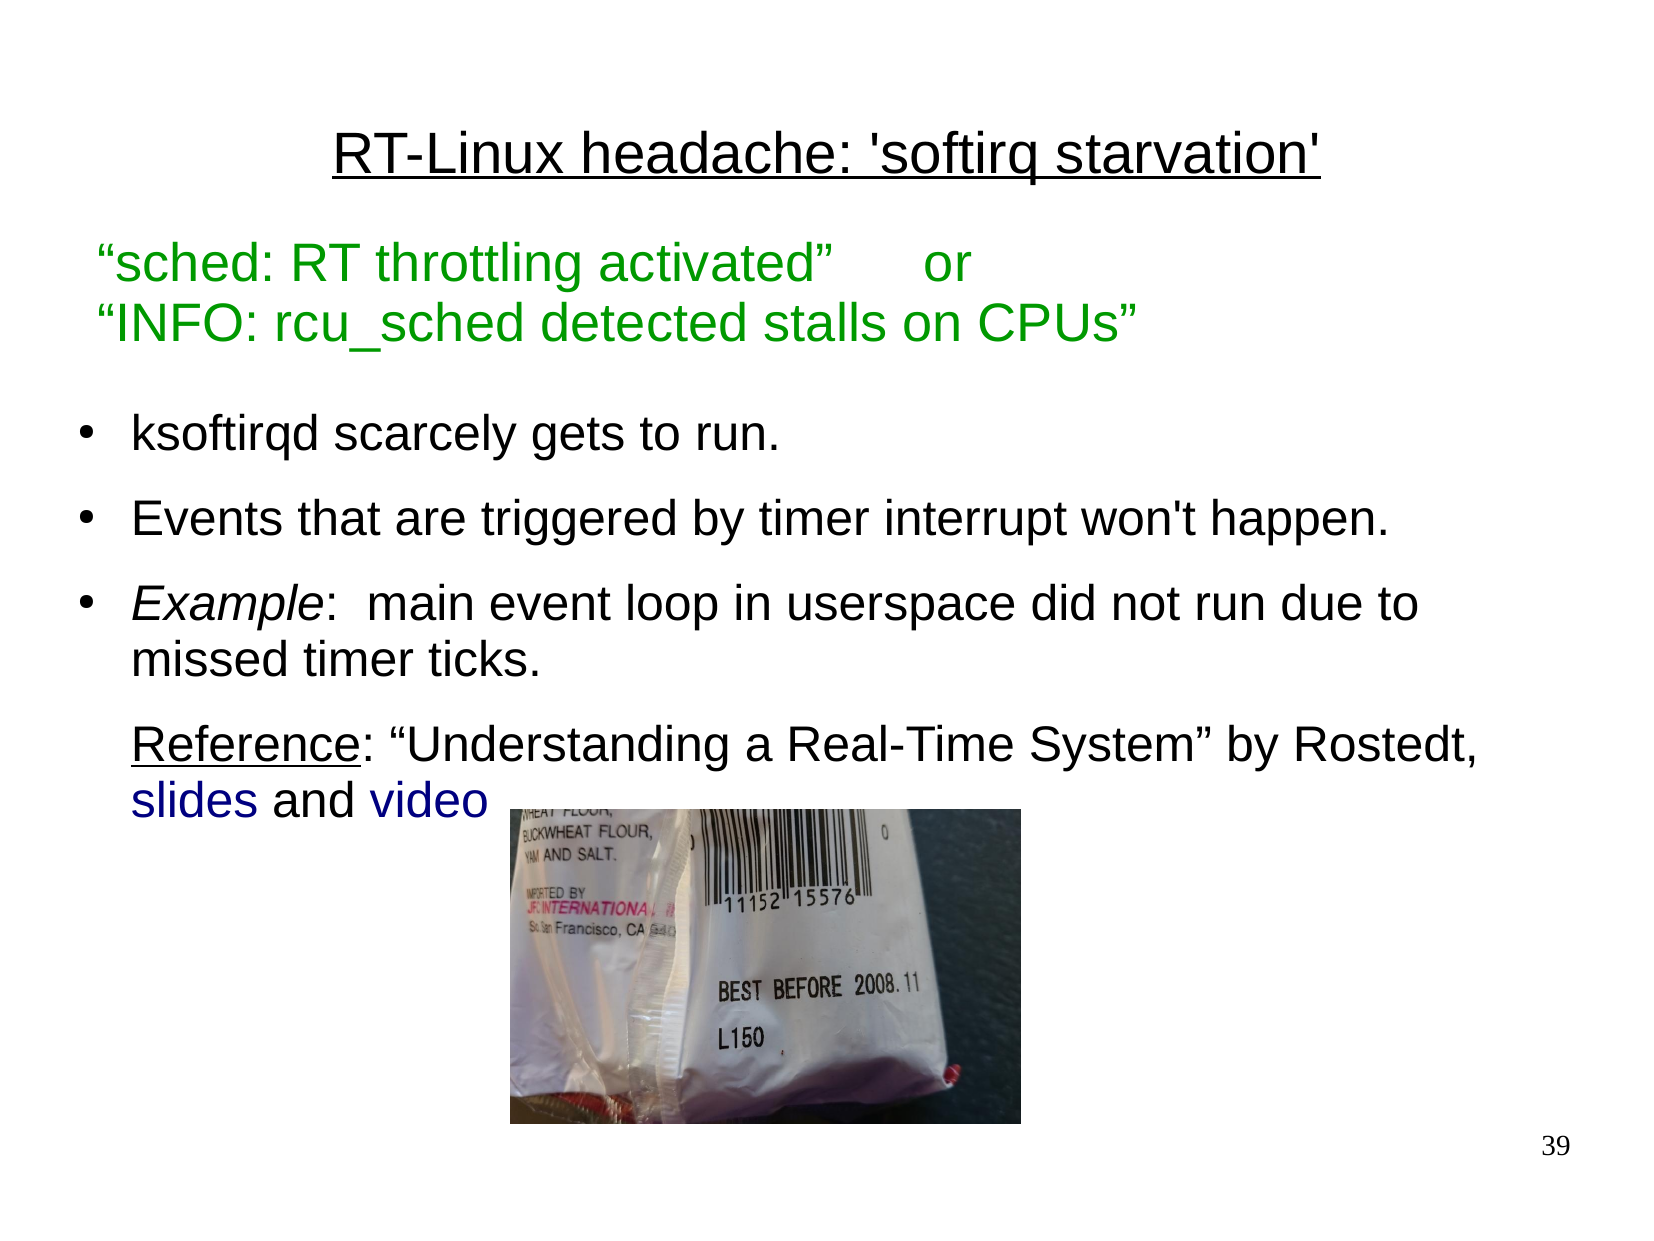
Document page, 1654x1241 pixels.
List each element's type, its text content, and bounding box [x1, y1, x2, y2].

picture [510, 809, 1021, 1124]
title RT-Linux headache: 'softirq starvation' [82, 49, 1571, 257]
text_box “sched: RT throttling activated” or “INFO: rcu_sched detected stalls on CPUs” [82, 225, 1471, 361]
list ksoftirqd scarcely gets to run. Events that are triggered by timer interrupt won't happen. Example: main event loop in userspace did not run due to missed timer ticks. Reference: “Understanding a Real-Time System” by Rostedt, slides and video [60, 405, 1571, 1010]
